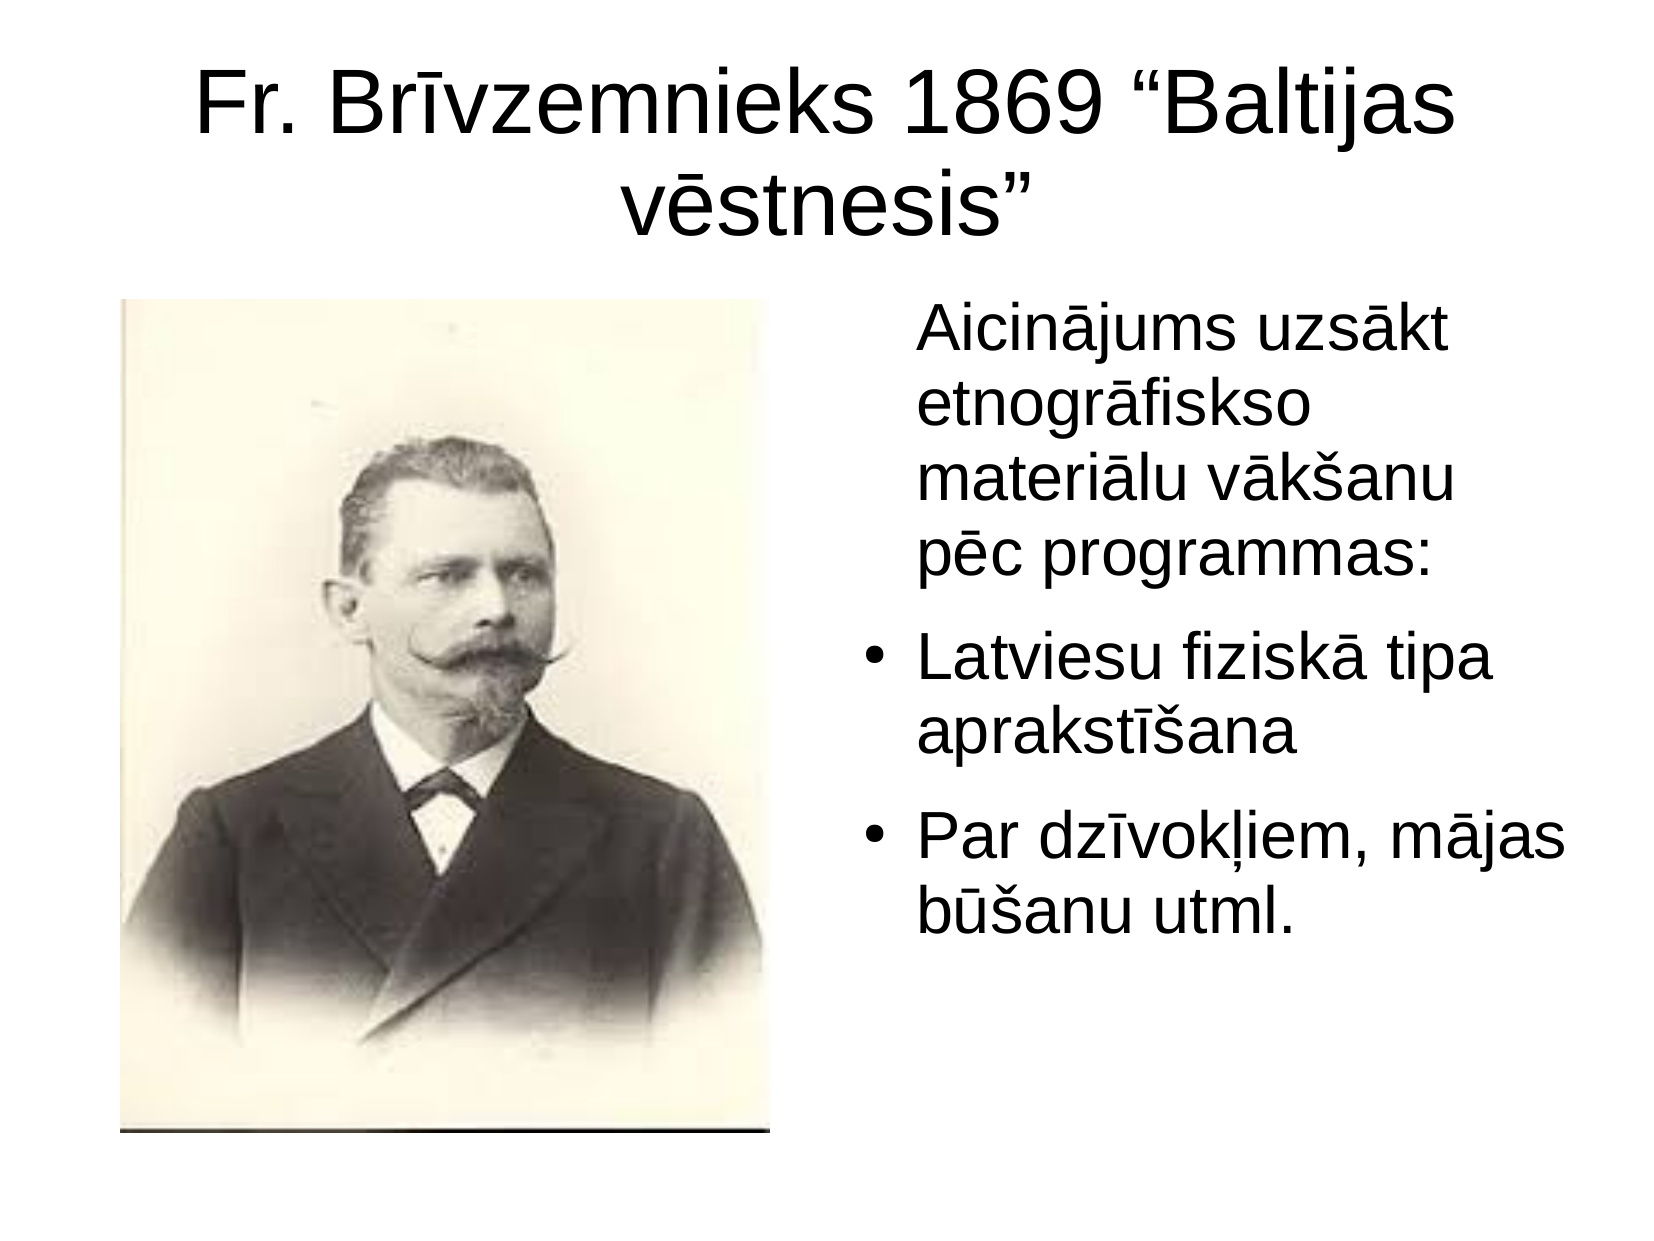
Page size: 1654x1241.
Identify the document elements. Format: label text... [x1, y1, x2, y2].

title Fr. Brīvzemnieks 1869 “Baltijas vēstnesis” [82, 49, 1571, 257]
list Aicinājums uzsākt etnogrāfiskso materiālu vākšanu pēc programmas: Latviesu fiziskā tipa aprakstīšana Par dzīvokļiem, mājas būšanu utml. [845, 290, 1572, 1109]
picture [120, 299, 770, 1133]
